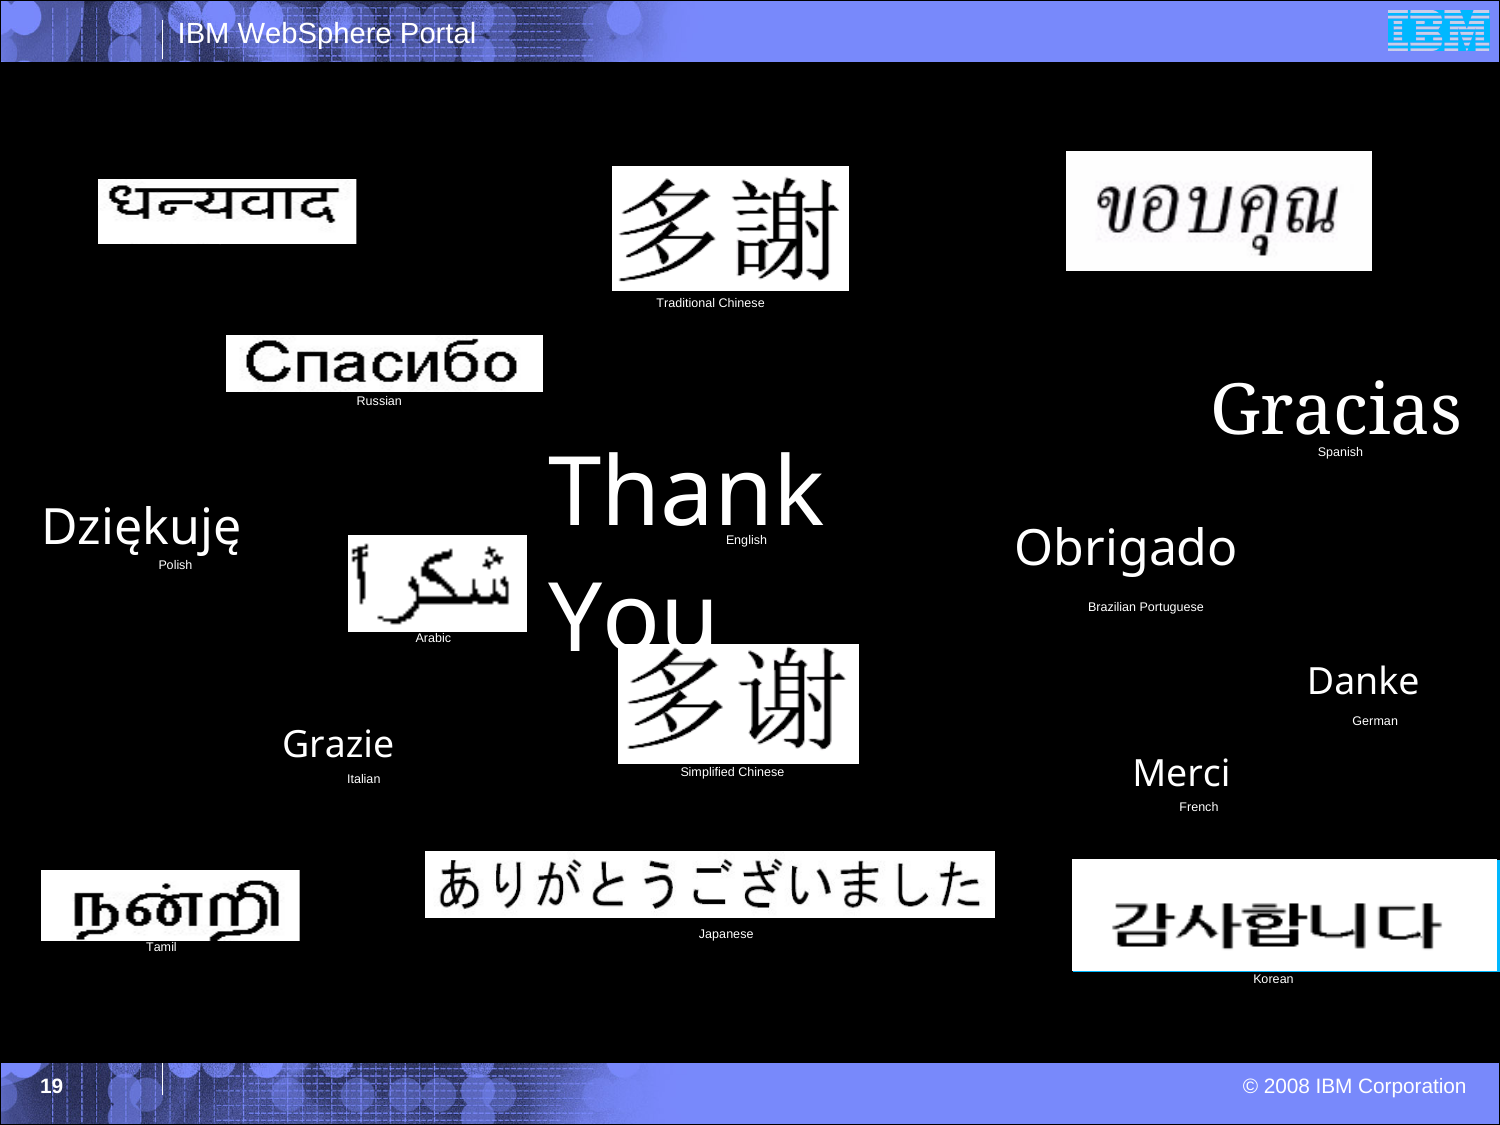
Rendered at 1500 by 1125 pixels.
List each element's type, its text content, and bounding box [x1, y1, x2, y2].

text_box [88, 211, 1452, 269]
text_box Polish [158, 558, 223, 576]
text_box Spanish [1317, 445, 1382, 463]
picture [41, 870, 300, 941]
text_box Japanese [698, 927, 774, 944]
text_box Traditional Chinese [656, 296, 796, 314]
text_box Tamil [146, 940, 192, 958]
text_box Brazilian Portuguese [1088, 600, 1237, 618]
picture [226, 335, 543, 392]
text_box Thank You [548, 424, 958, 540]
picture [348, 535, 527, 632]
text_box Dziękuję [41, 491, 279, 551]
picture [425, 851, 995, 918]
text_box Italian [347, 772, 396, 790]
text_box Russian [356, 394, 421, 412]
text_box French [1179, 800, 1232, 818]
text_box Obrigado [1015, 519, 1301, 580]
picture [612, 166, 849, 211]
text_box Danke [1306, 654, 1458, 700]
text_box English [726, 533, 785, 551]
text_box Korean [1253, 972, 1309, 990]
picture [1066, 151, 1372, 211]
picture [618, 644, 859, 764]
text_box Simplified Chinese [680, 765, 814, 783]
picture [612, 269, 849, 291]
text_box German [1352, 714, 1417, 732]
chart [1072, 859, 1500, 973]
text_box Gracias [1210, 358, 1472, 439]
picture [1, 1063, 1499, 1124]
picture [1, 1, 1499, 62]
text_box Grazie [282, 717, 569, 763]
picture [98, 179, 357, 211]
text_box Merci [1132, 746, 1399, 790]
text_box Arabic [415, 632, 476, 649]
